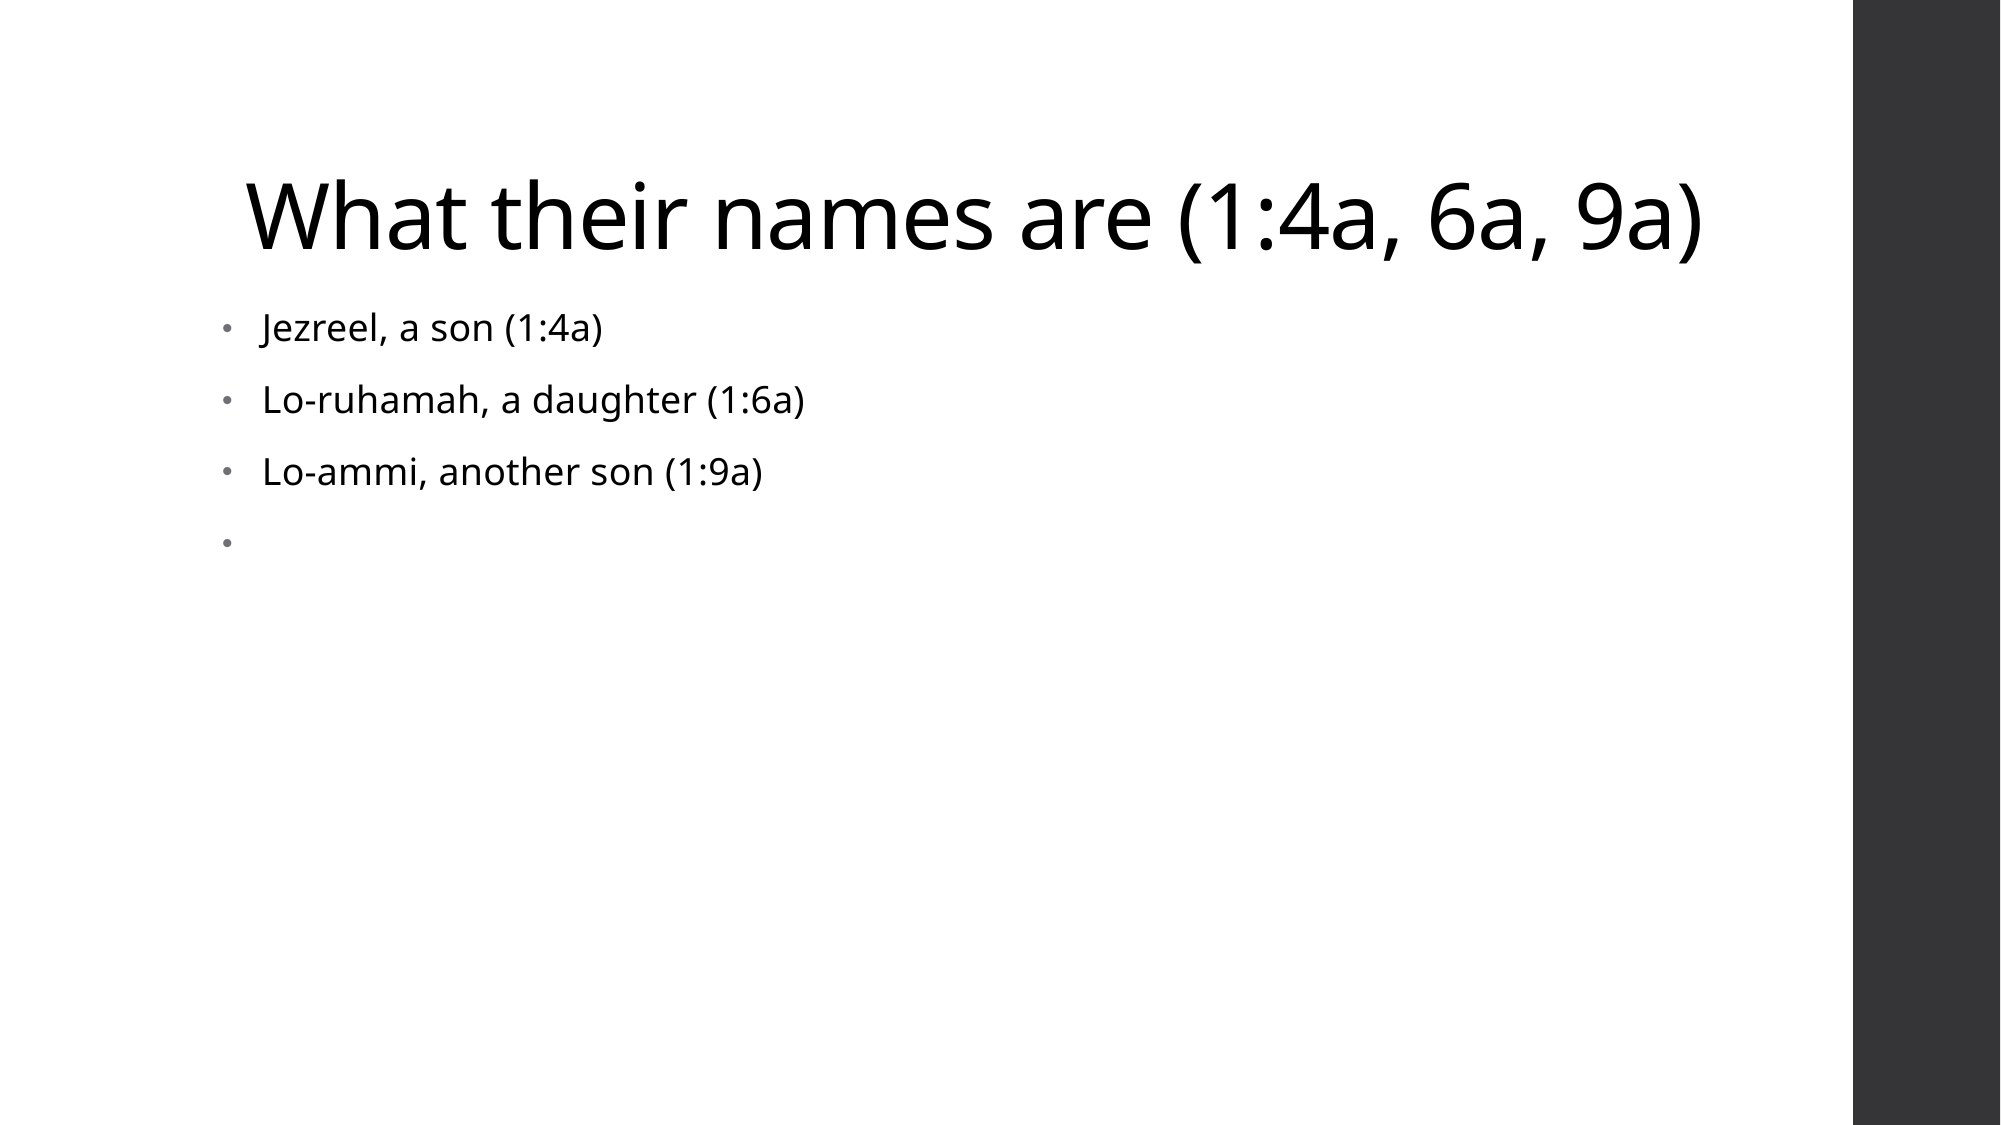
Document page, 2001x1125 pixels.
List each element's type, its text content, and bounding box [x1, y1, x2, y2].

list Jezreel, a son (1:4a) Lo-ruhamah, a daughter (1:6a) Lo-ammi, another son (1:9a) [206, 299, 1617, 1014]
title What their names are (1:4a, 6a, 9a) [206, 60, 1797, 278]
